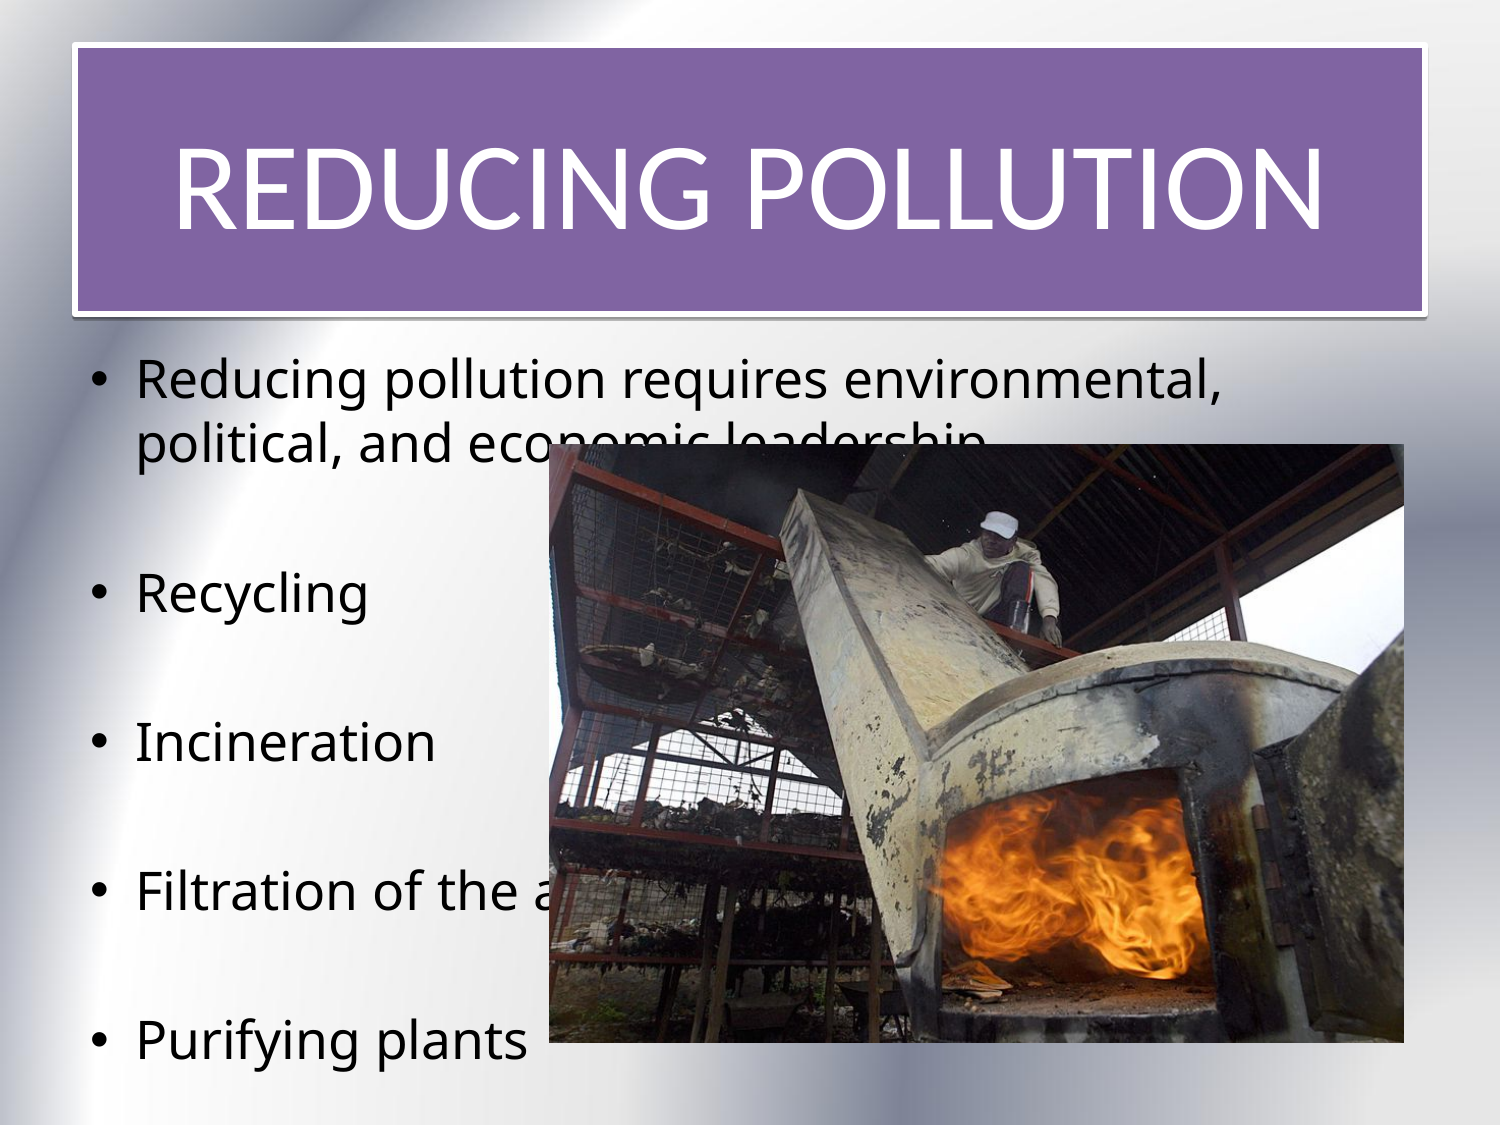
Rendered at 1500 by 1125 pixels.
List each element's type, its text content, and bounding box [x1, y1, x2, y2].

list Reducing pollution requires environmental, political, and economic leadership. Recycling Incineration Filtration of the air Purifying plants [75, 338, 1425, 1083]
title REDUCING POLLUTION [75, 45, 1425, 315]
picture [0, 0, 1500, 1125]
